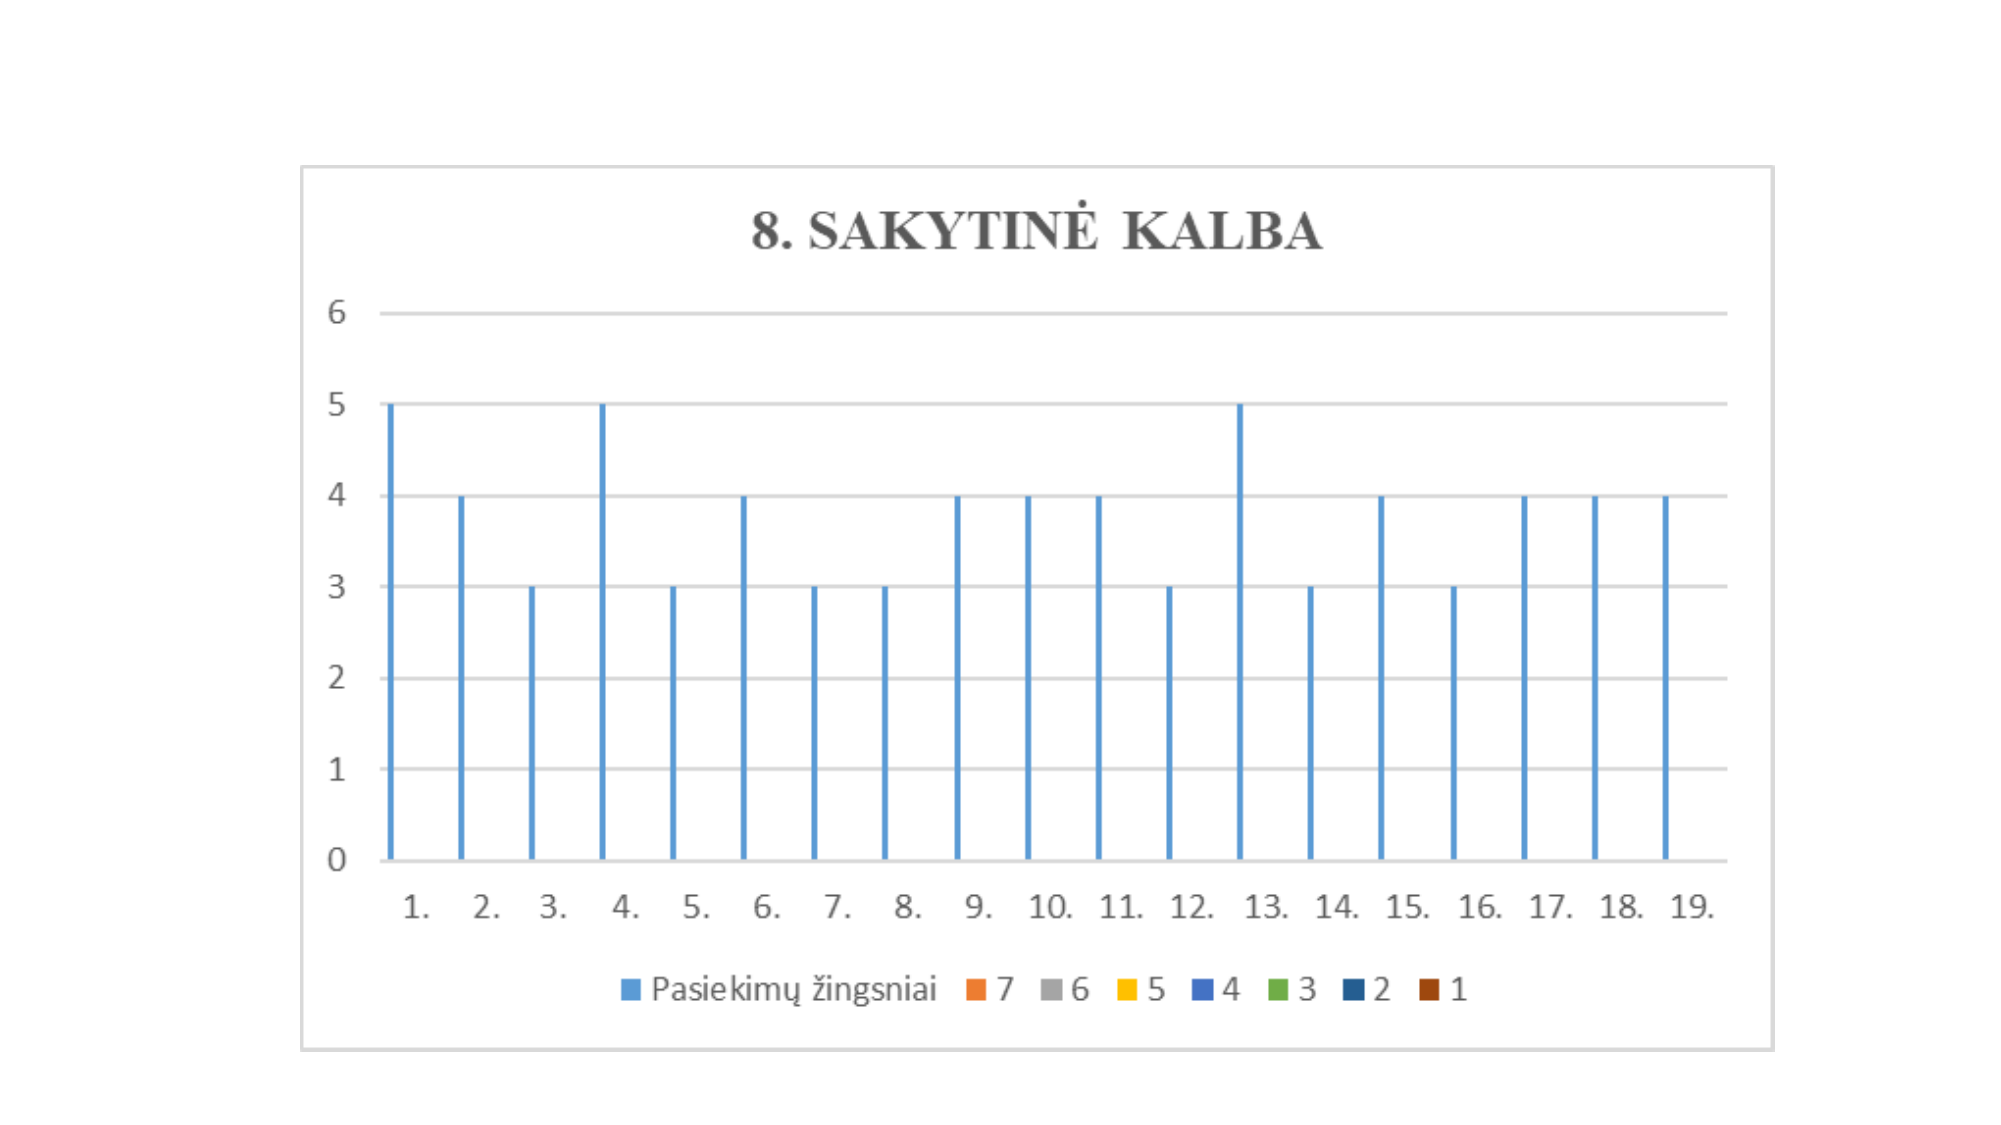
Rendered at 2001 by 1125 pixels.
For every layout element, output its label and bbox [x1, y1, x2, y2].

picture [300, 165, 1775, 1052]
